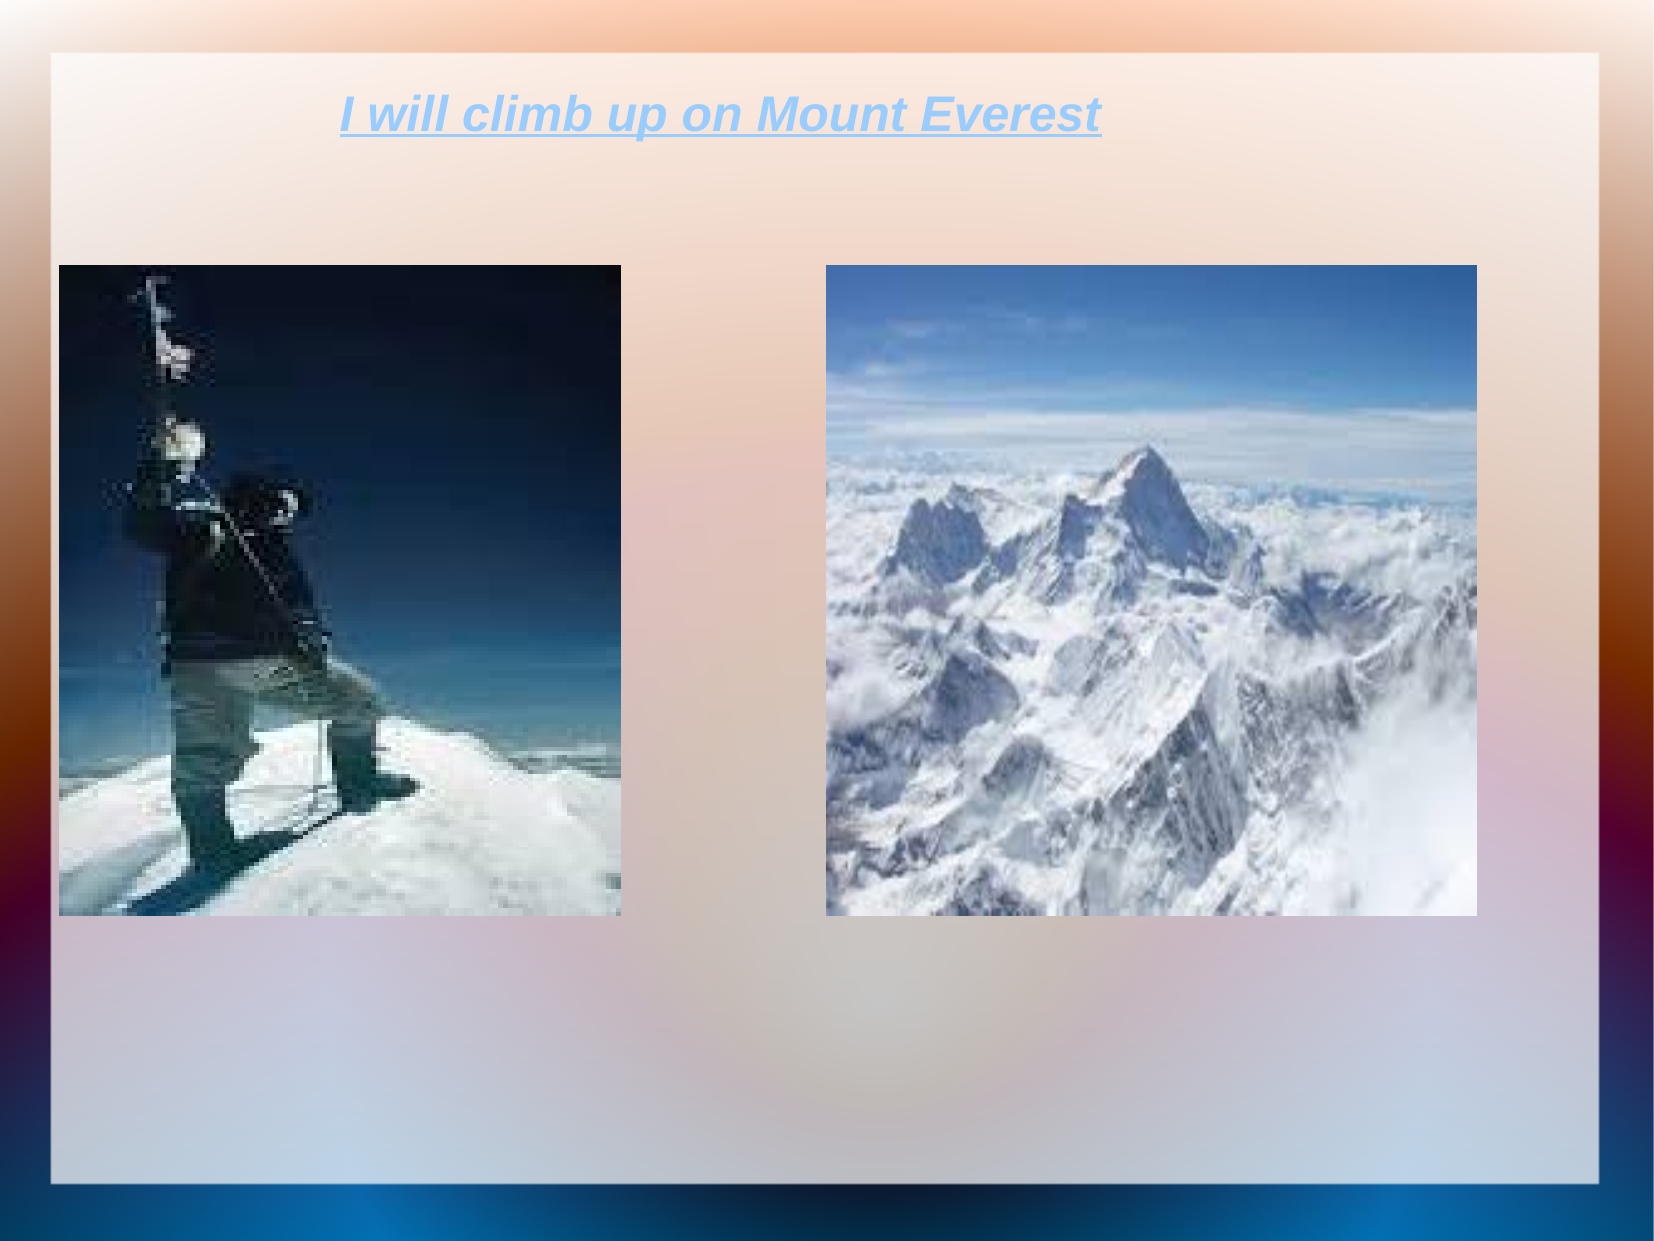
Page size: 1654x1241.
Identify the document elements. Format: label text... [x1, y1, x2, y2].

text_box I will climb up on Mount Everest [324, 78, 1654, 178]
picture [0, 0, 1654, 1241]
